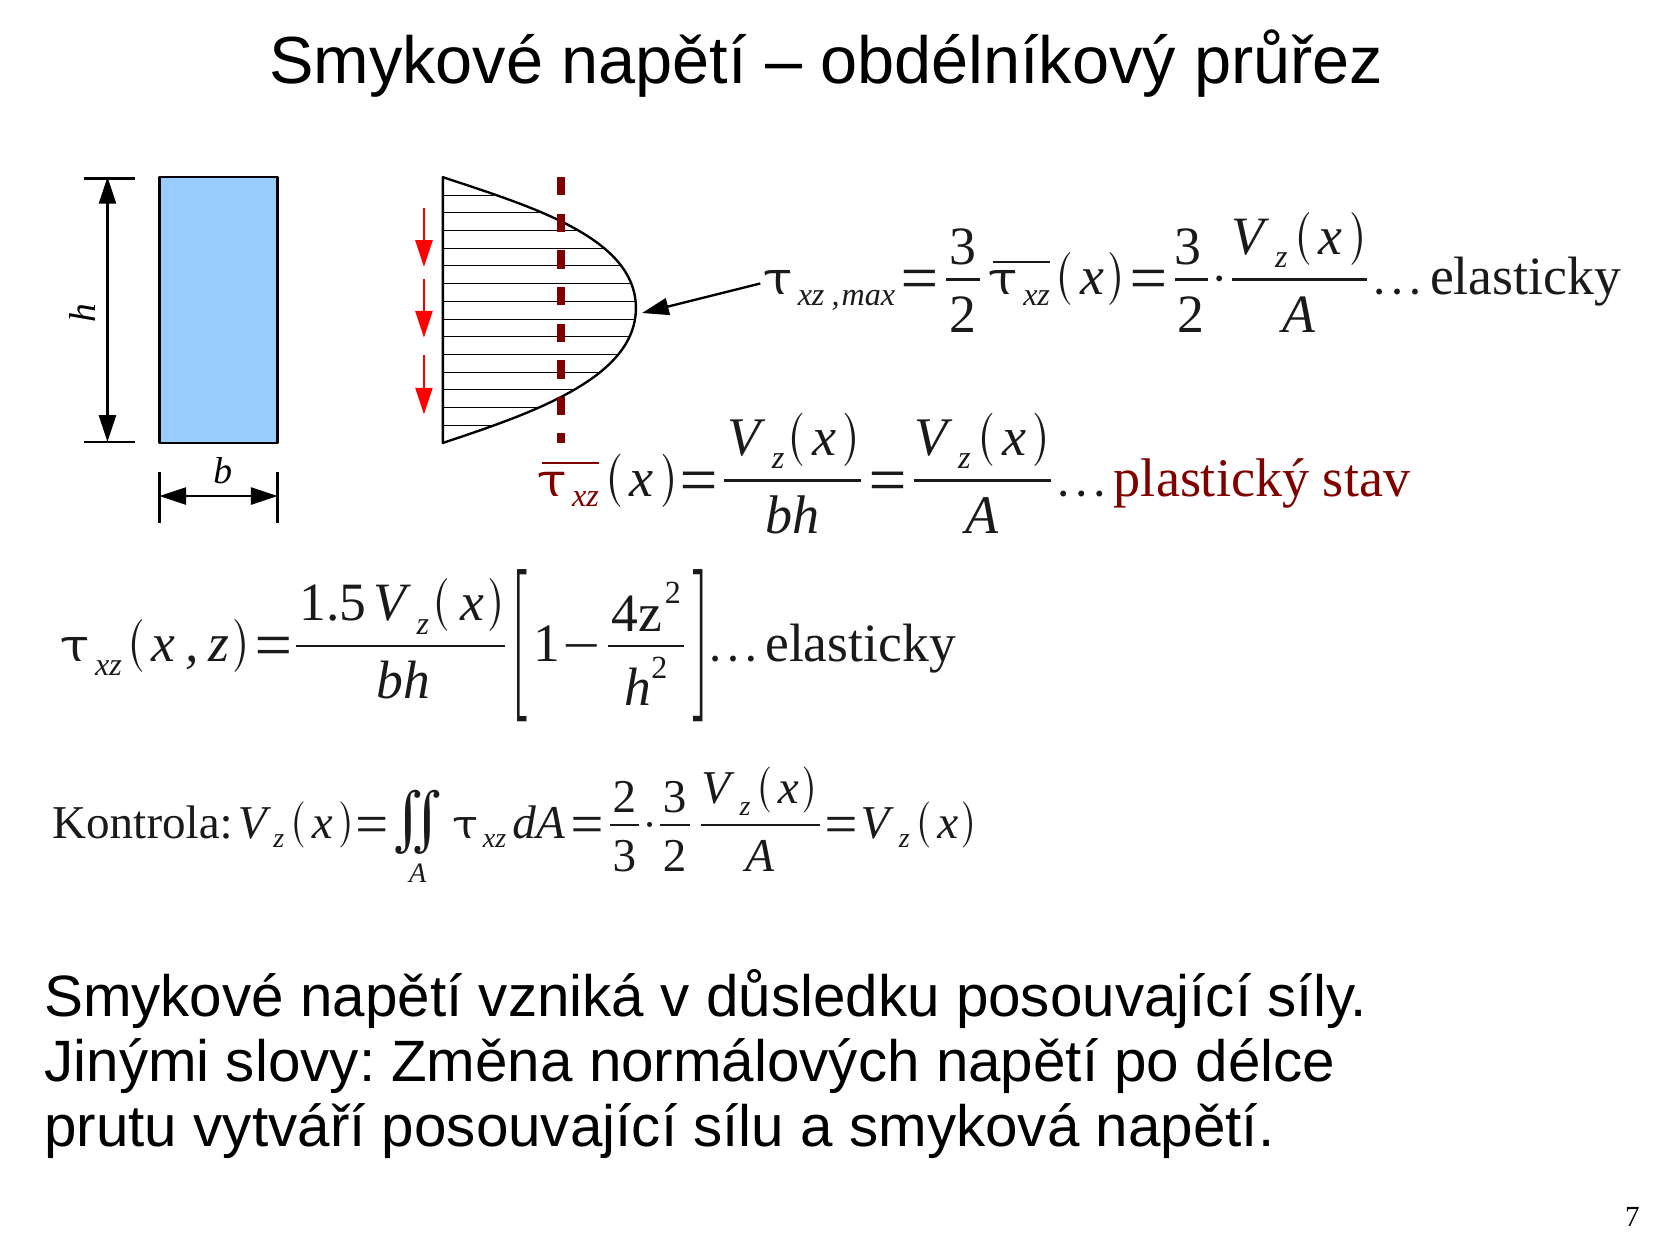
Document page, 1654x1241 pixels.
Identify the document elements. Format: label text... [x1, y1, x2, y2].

text_box [159, 177, 278, 443]
text_box Smykové napětí vzniká v důsledku posouvající síly. Jinými slovy: Změna normálových napětí po délce prutu vytváří posouvající sílu a smyková napětí. [29, 956, 1447, 1190]
text_box b [198, 442, 248, 503]
chart [744, 207, 1633, 343]
chart [41, 566, 968, 725]
text_box h [54, 289, 115, 338]
title Smykové napětí – obdélníkový průřez [0, 8, 1654, 113]
chart [31, 761, 988, 889]
chart [517, 407, 1423, 545]
text_box [442, 177, 636, 443]
